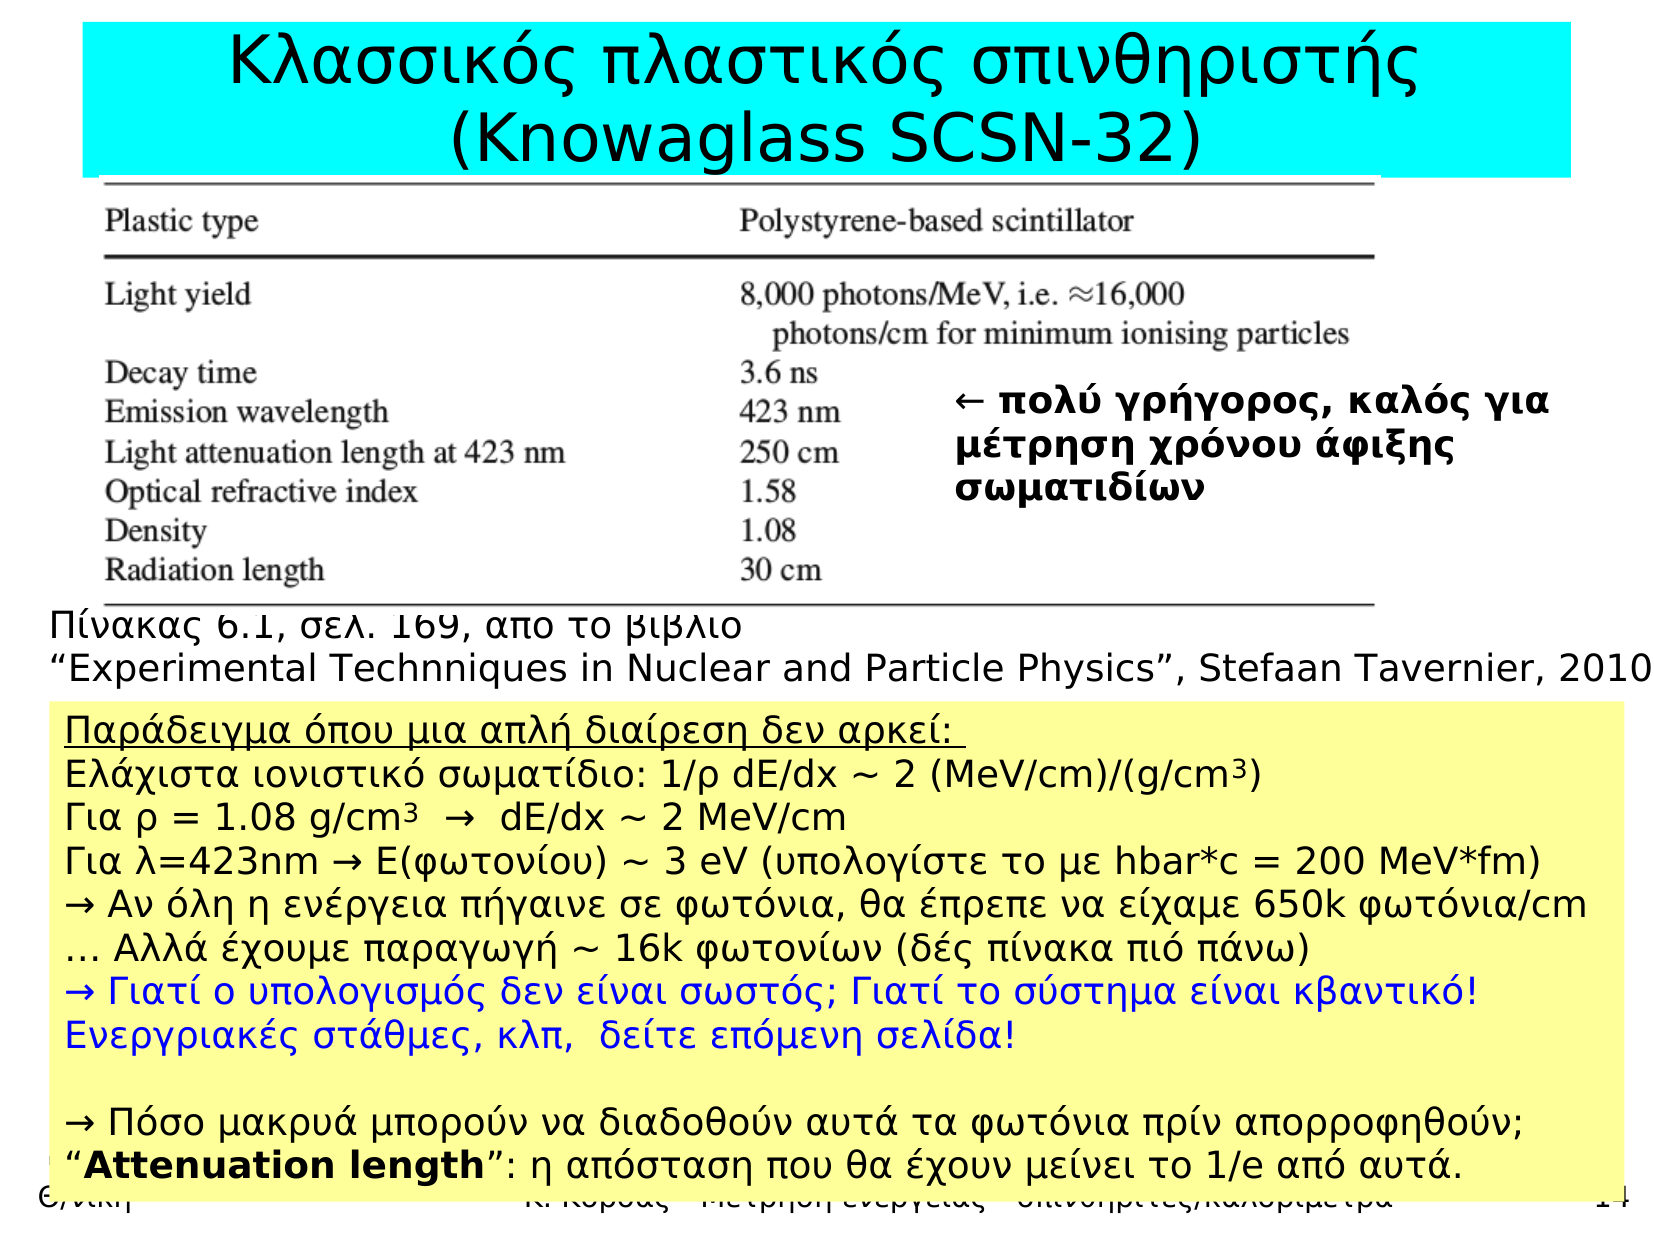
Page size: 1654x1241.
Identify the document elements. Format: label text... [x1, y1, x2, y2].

title Κλασσικός πλαστικός σπινθηριστής (Knowaglass SCSN-32) [82, 21, 1571, 178]
text_box Πίνακας 6.1, σελ. 169, απο το βιβλίο “Experimental Technniques in Nuclear and Particle Physics”, Stefaan Tavernier, 2010 [33, 595, 1654, 699]
text_box Παράδειγμα όπου μια απλή διαίρεση δεν αρκεί: Ελάχιστα ιονιστικό σωματίδιο: 1/ρ dE/dx ~ 2 (MeV/cm)/(g/cm3) Για ρ = 1.08 g/cm3 → dE/dx ~ 2 MeV/cm Για λ=423nm → E(φωτονίου) ~ 3 eV (υπολογίστε το με hbar*c = 200 MeV*fm) → Αν όλη η ενέργεια πήγαινε σε φωτόνια, θα έπρεπε να είχαμε 650k φωτόνια/cm … Αλλά έχουμε παραγωγή ~ 16k φωτονίων (δές πίνακα πιό πάνω) → Γιατί ο υπολογισμός δεν είναι σωστός; Γιατί το σύστημα είναι κβαντικό! Ενεργριακές στάθμες, κλπ, δείτε επόμενη σελίδα! → Πόσο μακρυά μπορούν να διαδοθούν αυτά τα φωτόνια πρίν απορροφηθούν; “Attenuation length”: η απόσταση που θα έχουν μείνει το 1/e από αυτά. [49, 701, 1625, 1202]
picture [99, 175, 1381, 615]
text_box ← πολύ γρήγορος, καλός για μέτρηση χρόνου άφιξης σωματιδίων [939, 371, 1579, 519]
